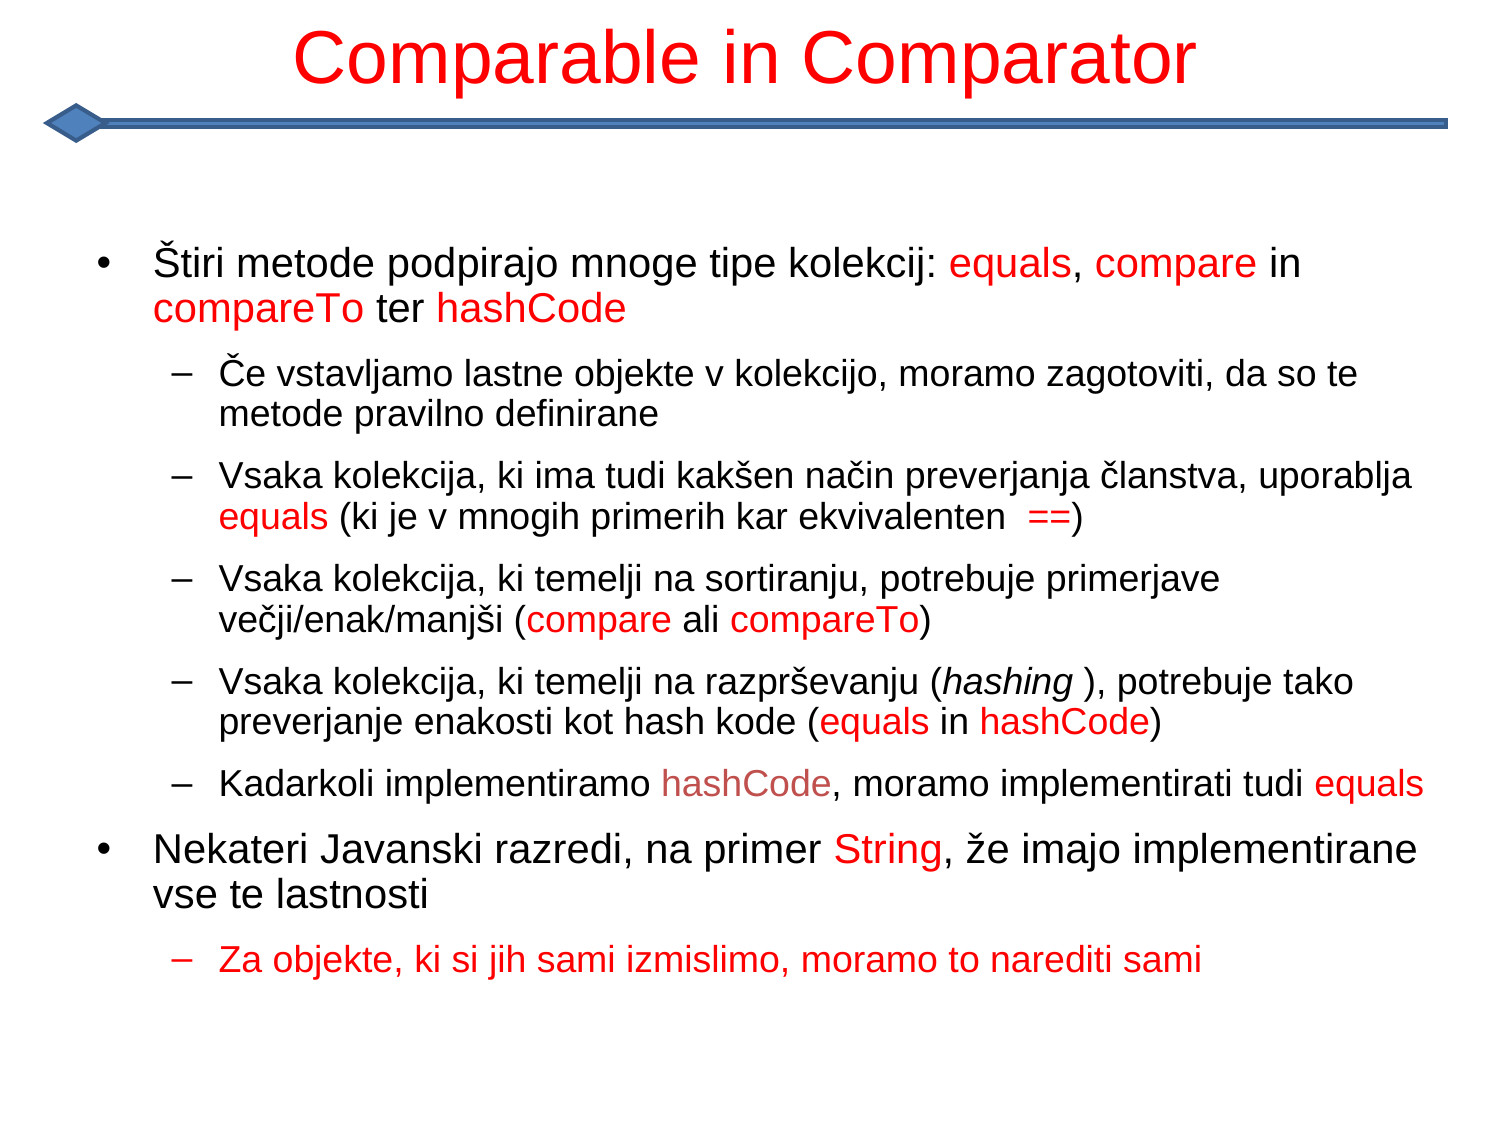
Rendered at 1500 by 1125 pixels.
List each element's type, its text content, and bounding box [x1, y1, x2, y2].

text_box Štiri metode podpirajo mnoge tipe kolekcij: equals, compare in compareTo ter hashCode Če vstavljamo lastne objekte v kolekcijo, moramo zagotoviti, da so te metode pravilno definirane Vsaka kolekcija, ki ima tudi kakšen način preverjanja članstva, uporablja equals (ki je v mnogih primerih kar ekvivalenten ==) Vsaka kolekcija, ki temelji na sortiranju, potrebuje primerjave večji/enak/manjši (compare ali compareTo) Vsaka kolekcija, ki temelji na razprševanju (hashing ), potrebuje tako preverjanje enakosti kot hash kode (equals in hashCode) Kadarkoli implementiramo hashCode, moramo implementirati tudi equals Nekateri Javanski razredi, na primer String, že imajo implementirane vse te lastnosti Za objekte, ki si jih sami izmislimo, moramo to narediti sami [81, 234, 1470, 1010]
title Comparable in Comparator [70, 0, 1421, 108]
